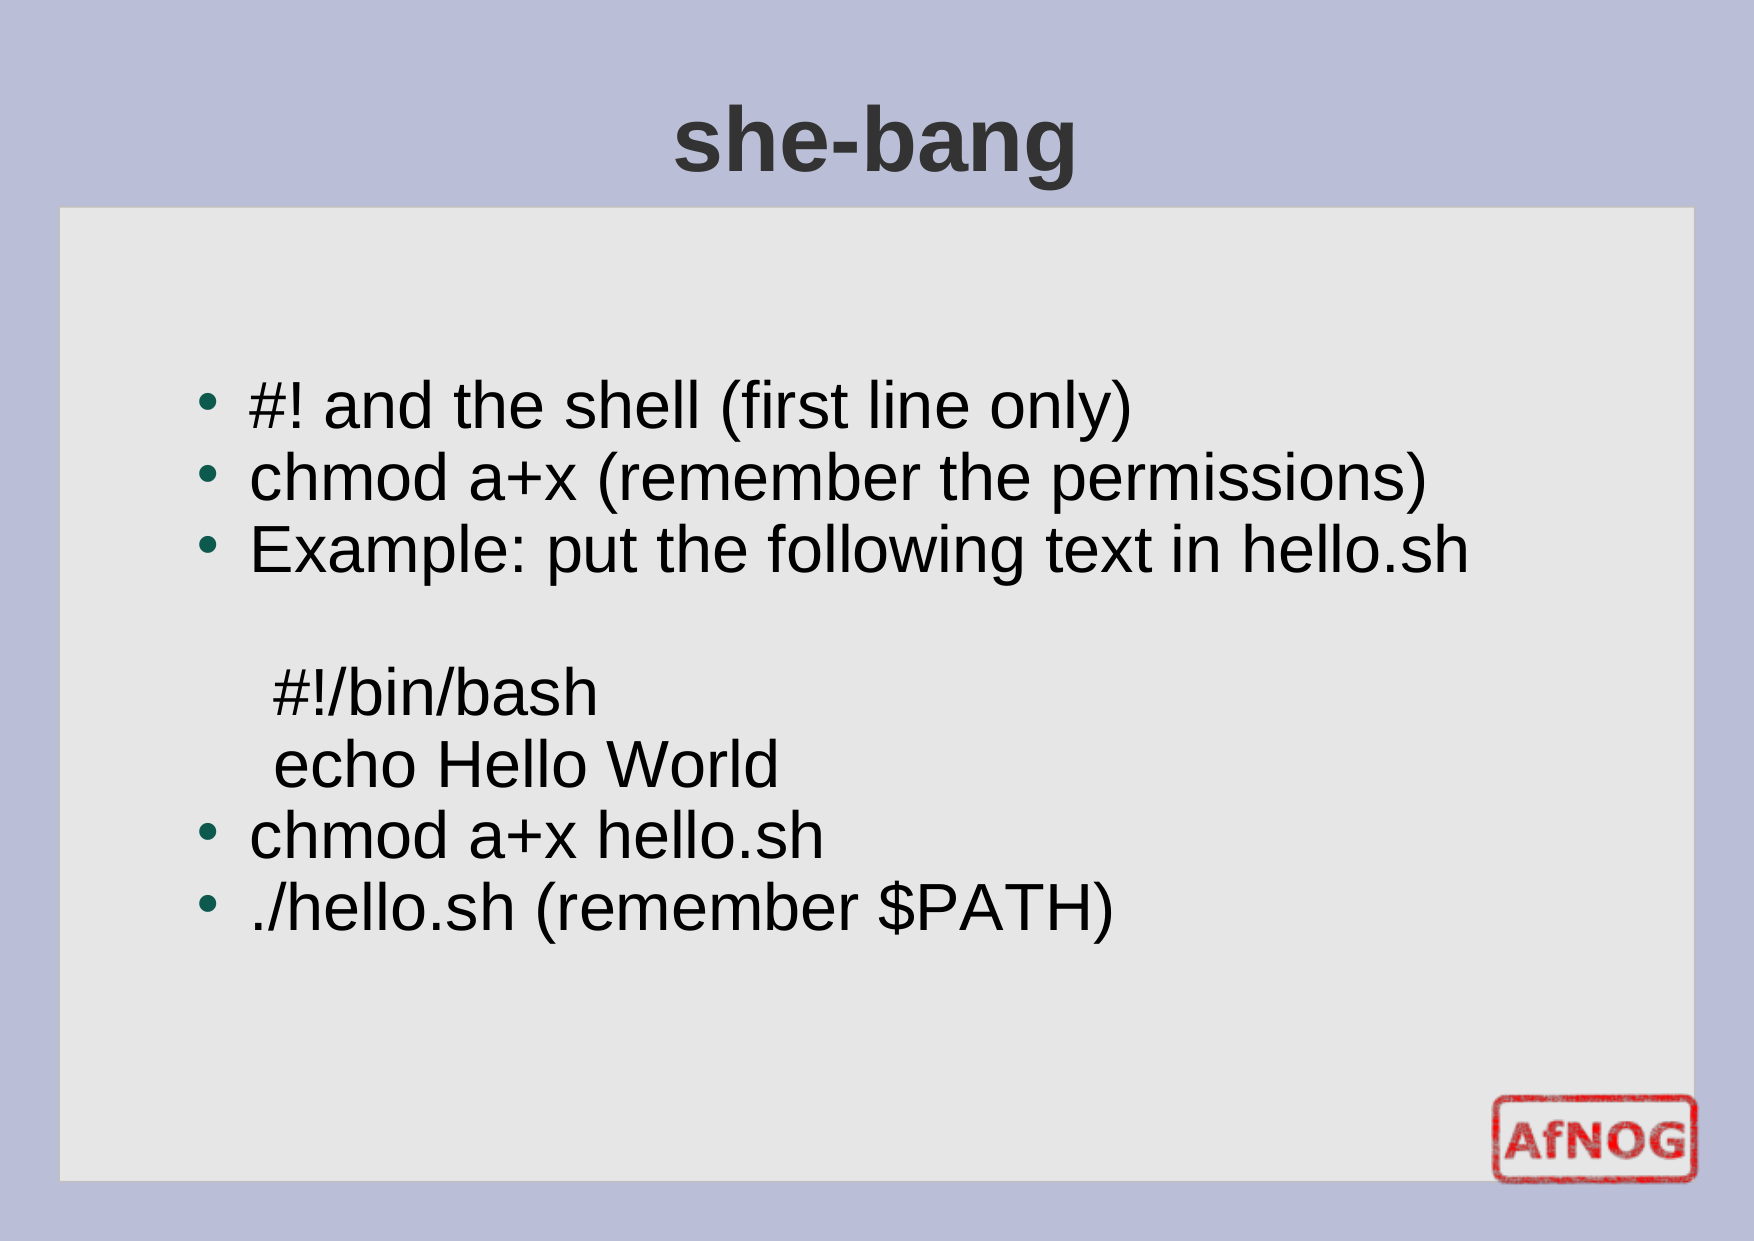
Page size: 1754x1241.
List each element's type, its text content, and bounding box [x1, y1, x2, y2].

list #! and the shell (first line only) chmod a+x (remember the permissions) Example: put the following text in hello.sh #!/bin/bash echo Hello World chmod a+x hello.sh ./hello.sh (remember $PATH) [179, 371, 1576, 1241]
picture [1576, 1092, 1701, 1188]
title she-bang [59, 0, 1695, 285]
text_box [59, 285, 1695, 1182]
